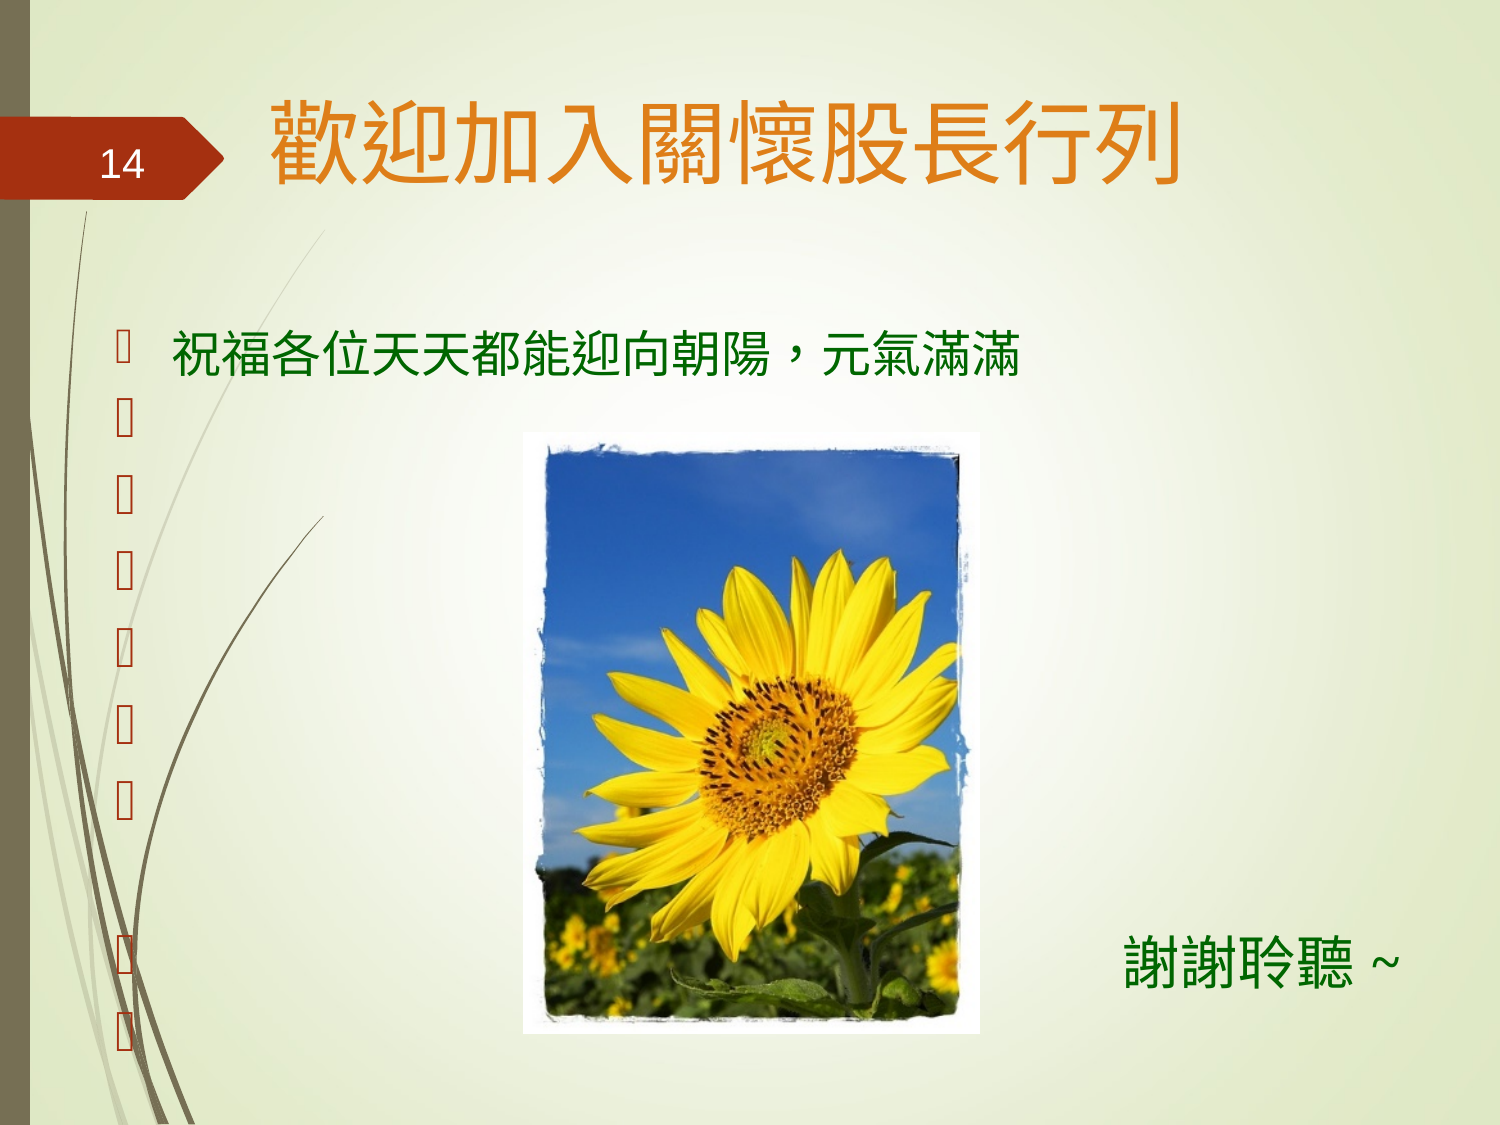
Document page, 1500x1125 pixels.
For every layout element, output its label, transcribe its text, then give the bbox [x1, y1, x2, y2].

picture [523, 432, 980, 1034]
text_box [83, 129, 180, 190]
title 歡迎加入關懷股長行列 [253, 78, 1500, 291]
list 祝福各位天天都能迎向朝陽，元氣滿滿 謝謝聆聽~ [100, 326, 1451, 1069]
